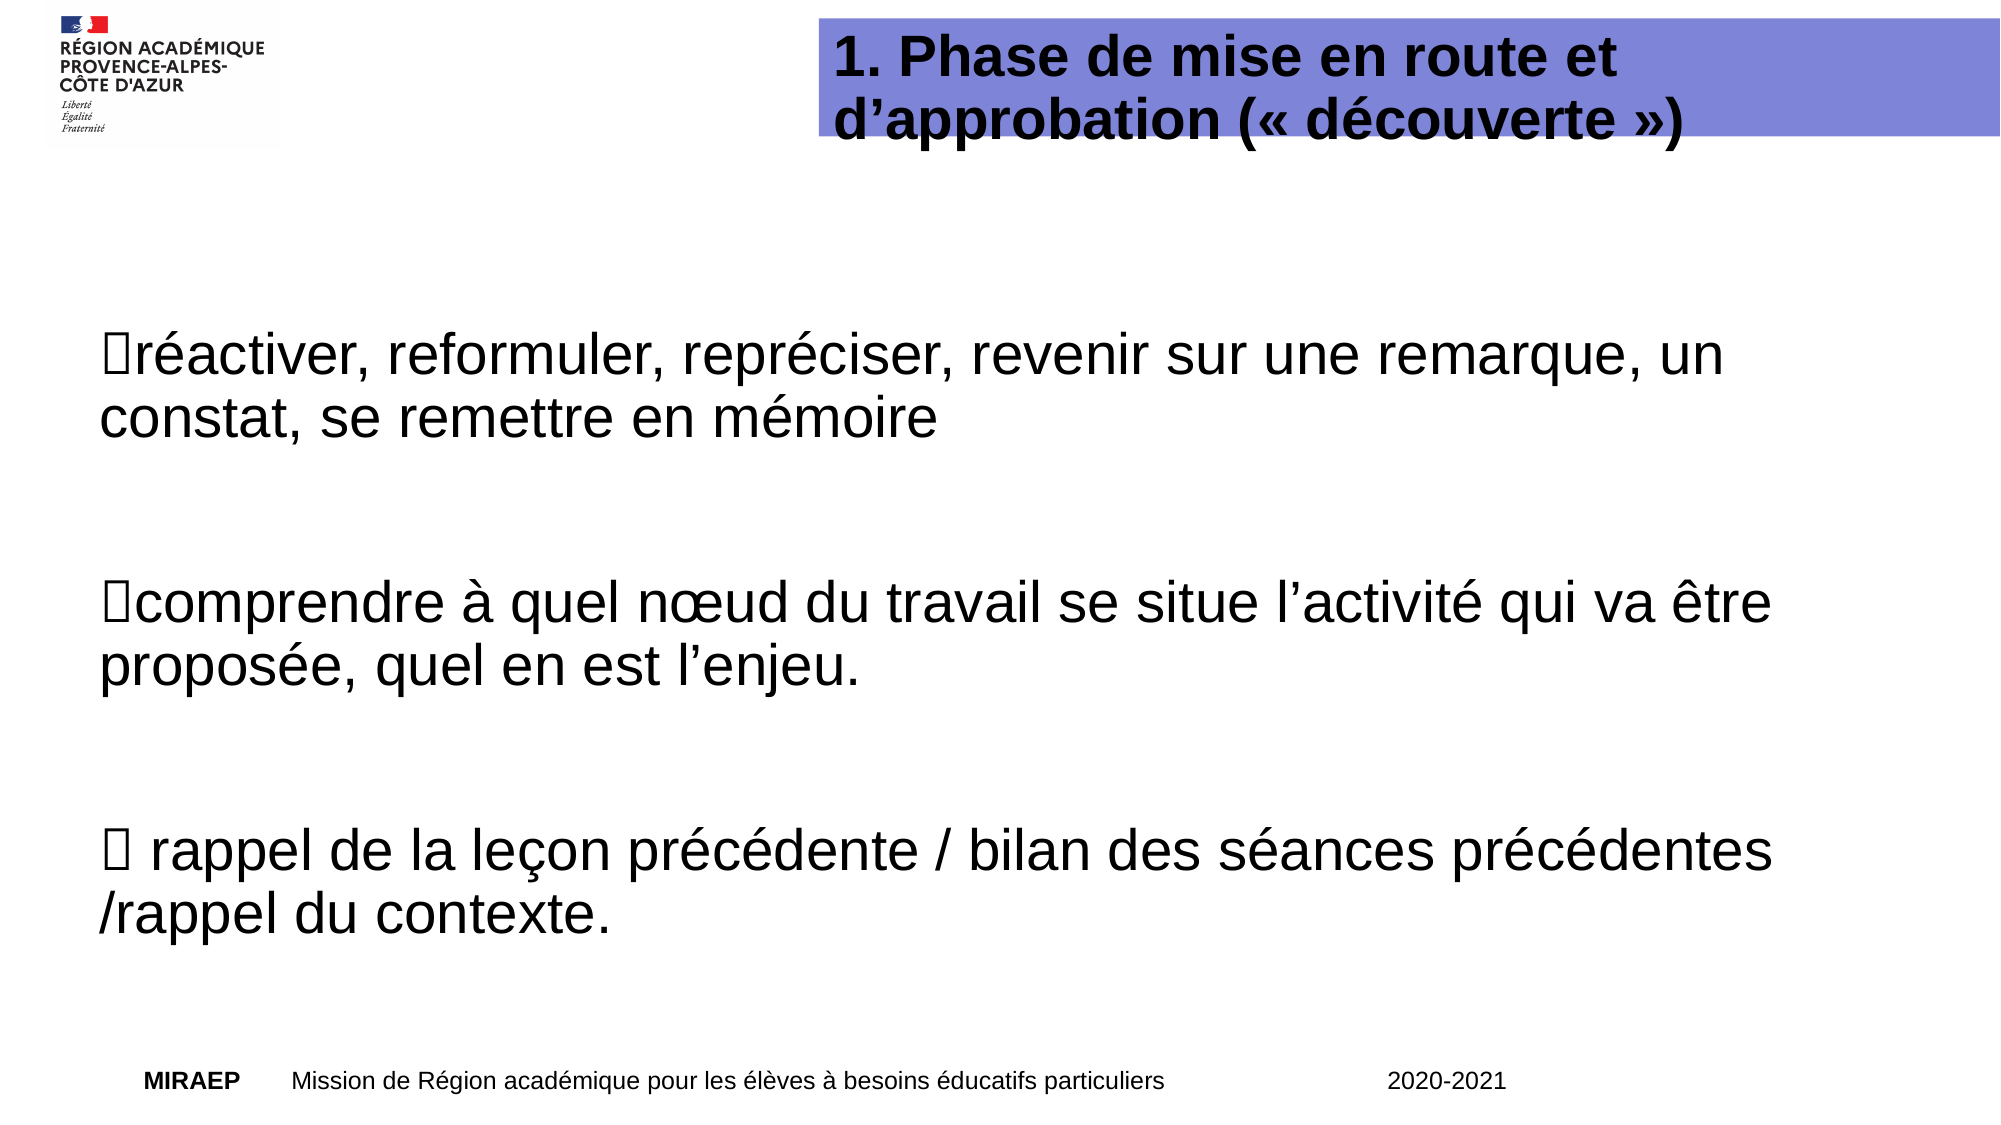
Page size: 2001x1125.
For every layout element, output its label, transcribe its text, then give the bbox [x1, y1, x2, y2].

picture [44, 0, 281, 149]
list réactiver, reformuler, repréciser, revenir sur une remarque, un constat, se remettre en mémoire comprendre à quel nœud du travail se situe l’activité qui va être proposée, quel en est l’enjeu.  rappel de la leçon précédente / bilan des séances précédentes /rappel du contexte. [84, 217, 1916, 1015]
title 1. Phase de mise en route et d’approbation (« découverte ») [818, 18, 2000, 137]
